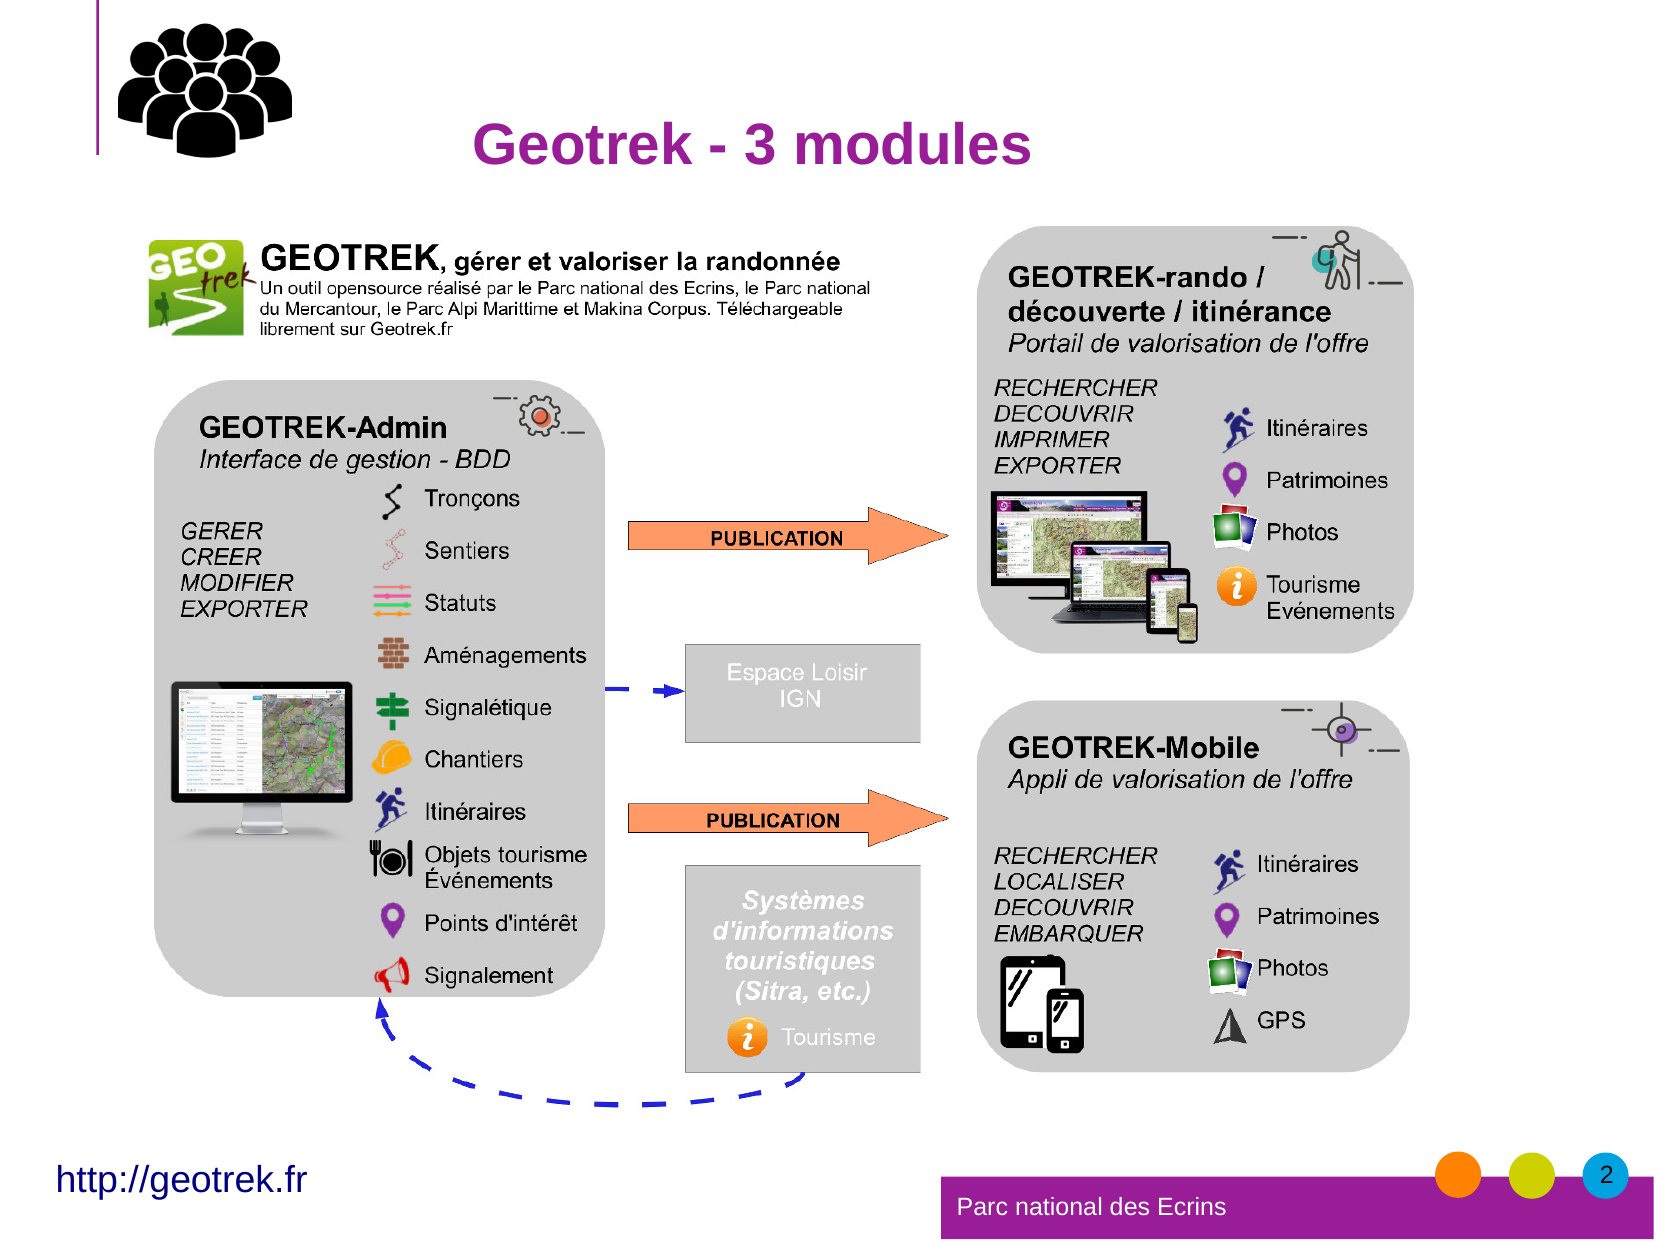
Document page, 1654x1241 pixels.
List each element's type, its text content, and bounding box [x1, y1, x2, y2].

title Geotrek - 3 modules [472, 29, 1241, 178]
text_box http://geotrek.fr [40, 1151, 334, 1209]
picture [129, 206, 1433, 1123]
picture [118, 3, 292, 178]
